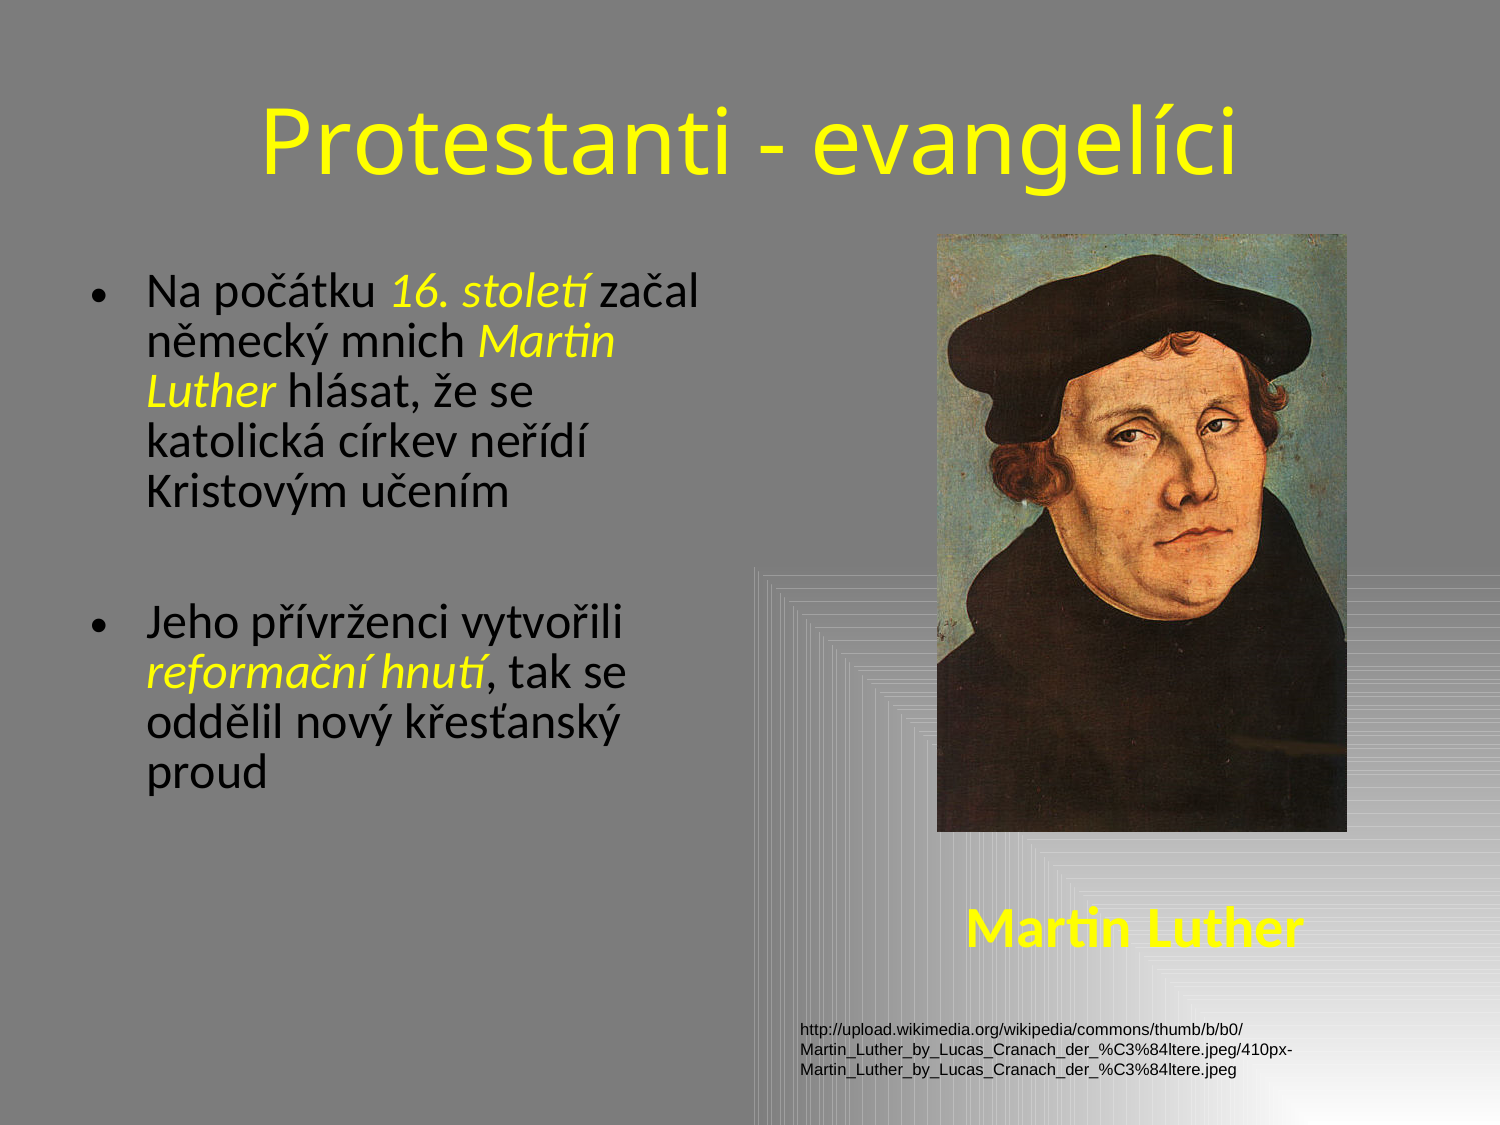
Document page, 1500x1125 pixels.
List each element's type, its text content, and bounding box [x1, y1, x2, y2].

title Protestanti - evangelíci [75, 45, 1426, 233]
list Na počátku 16. století začal německý mnich Martin Luther hlásat, že se katolická církev neřídí Kristovým učením Jeho přívrženci vytvořili reformační hnutí, tak se oddělil nový křesťanský proud [75, 262, 738, 1006]
text_box Martin Luther [950, 881, 1400, 967]
text_box http://upload.wikimedia.org/wikipedia/commons/thumb/b/b0/Martin_Luther_by_Lucas_Cranach_der_%C3%84ltere.jpeg/410px-Martin_Luther_by_Lucas_Cranach_der_%C3%84ltere.jpeg [785, 1011, 1384, 1087]
picture [937, 234, 1347, 832]
